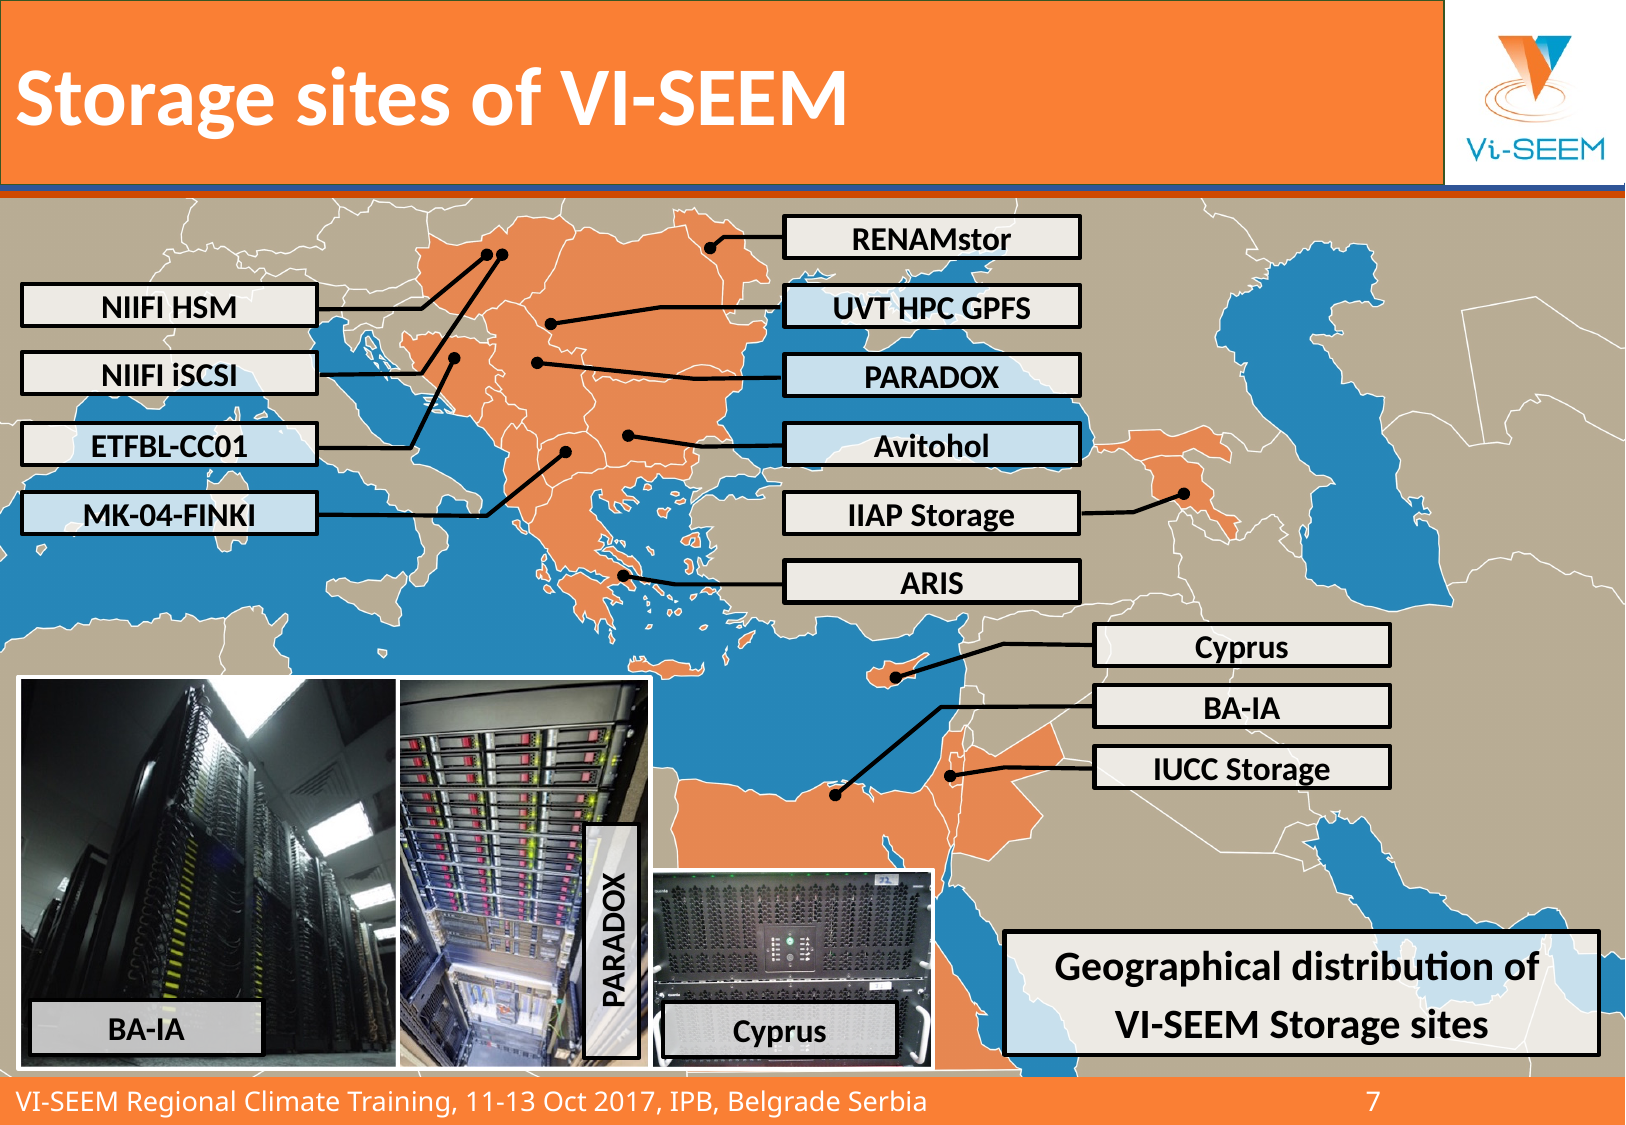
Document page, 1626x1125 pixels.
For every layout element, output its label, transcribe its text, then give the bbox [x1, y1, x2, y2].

text_box BA-IA [1094, 685, 1390, 727]
text_box PARADOX [583, 823, 639, 1058]
text_box NIIFI iSCSI [22, 352, 317, 394]
text_box ARIS [784, 561, 1080, 603]
footer VI-SEEM Regional Climate Training, 11-13 Oct 2017, IPB, Belgrade Serbia <number> [0, 1077, 1625, 1125]
text_box ETFBL-CC01 [22, 423, 317, 465]
text_box UVT HPC GPFS [784, 285, 1080, 327]
text_box Cyprus [663, 1002, 897, 1057]
text_box IIAP Storage [784, 492, 1079, 534]
picture [0, 198, 1625, 1077]
text_box Cyprus [1094, 624, 1390, 666]
picture [1445, 0, 1624, 185]
text_box PARADOX [784, 354, 1080, 396]
text_box Geographical distribution of VI-SEEM Storage sites [1004, 931, 1600, 1055]
text_box NIIFI HSM [22, 284, 317, 326]
text_box MK-04-FINKI [22, 492, 317, 534]
text_box Avitohol [784, 423, 1080, 465]
text_box IUCC Storage [1094, 746, 1390, 788]
title Storage sites of VI-SEEM [0, 0, 1445, 185]
text_box BA-IA [29, 1000, 264, 1055]
text_box RENAMstor [784, 216, 1080, 258]
